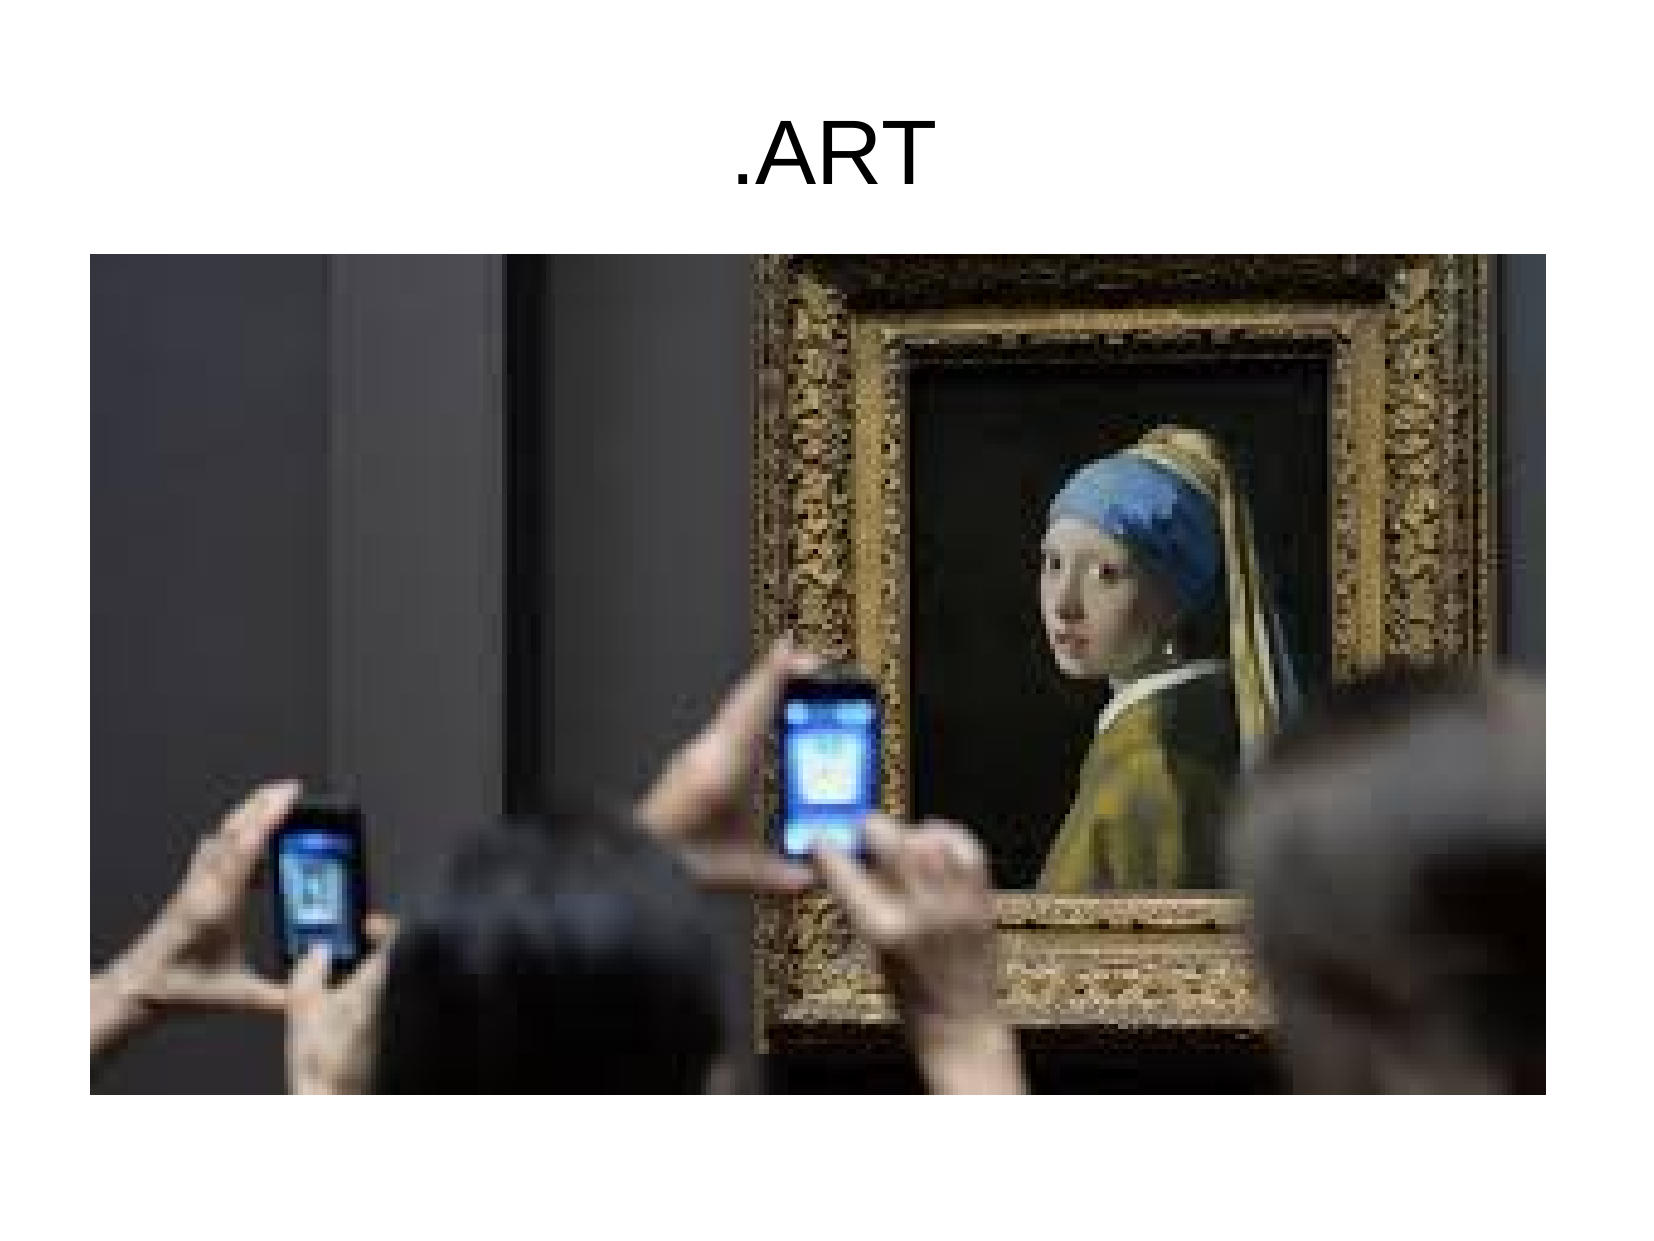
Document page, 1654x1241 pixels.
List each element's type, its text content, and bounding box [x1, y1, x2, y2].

title .ART [90, 49, 1579, 257]
picture [90, 257, 1546, 1096]
